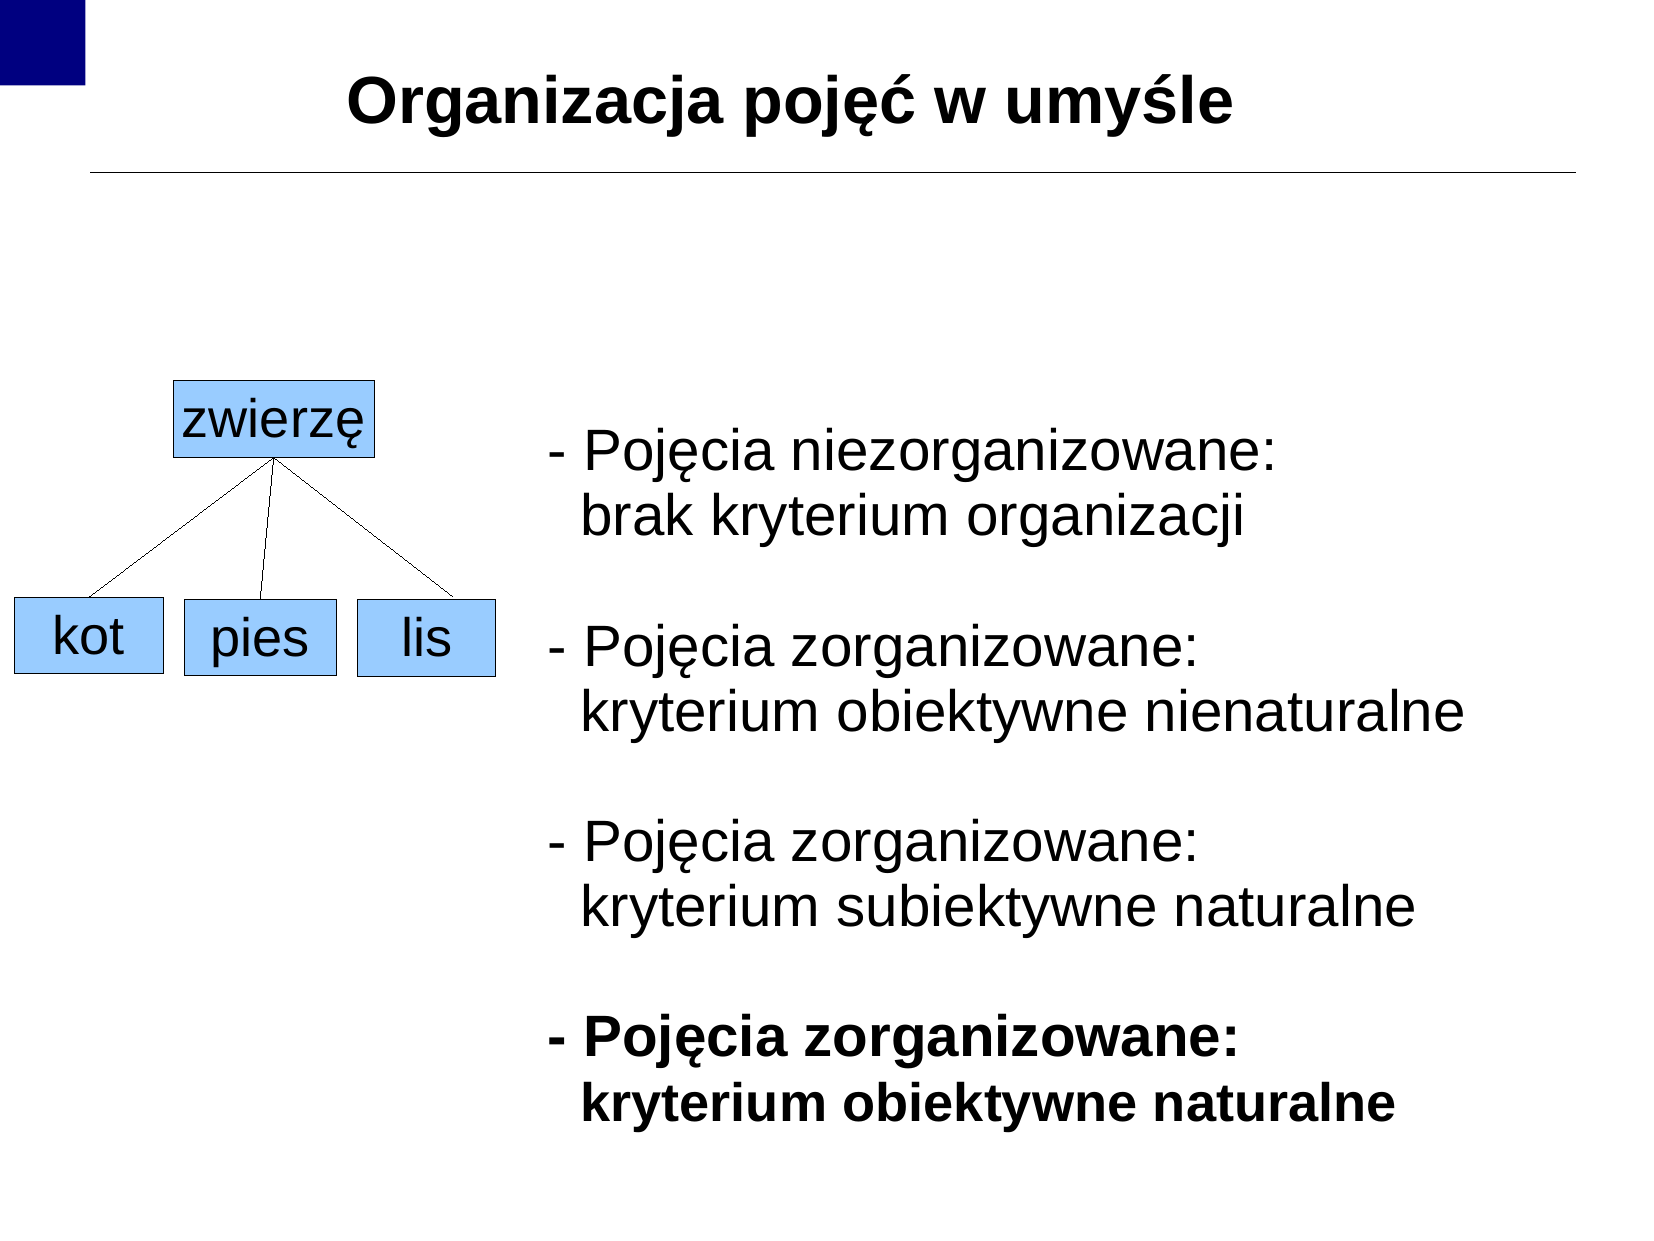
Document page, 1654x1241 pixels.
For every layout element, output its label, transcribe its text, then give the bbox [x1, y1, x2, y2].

text_box Organizacja pojęć w umyśle [331, 56, 1549, 149]
text_box zwierzę [173, 380, 375, 458]
text_box pies [184, 599, 337, 676]
text_box kot [14, 597, 164, 674]
text_box [0, 0, 86, 86]
text_box lis [357, 599, 496, 677]
text_box - Pojęcia niezorganizowane: brak kryterium organizacji - Pojęcia zorganizowane: kryterium obiektywne nienaturalne - Pojęcia zorganizowane: kryterium subiektywne naturalne - Pojęcia zorganizowane: kryterium obiektywne naturalne [533, 410, 1654, 1241]
